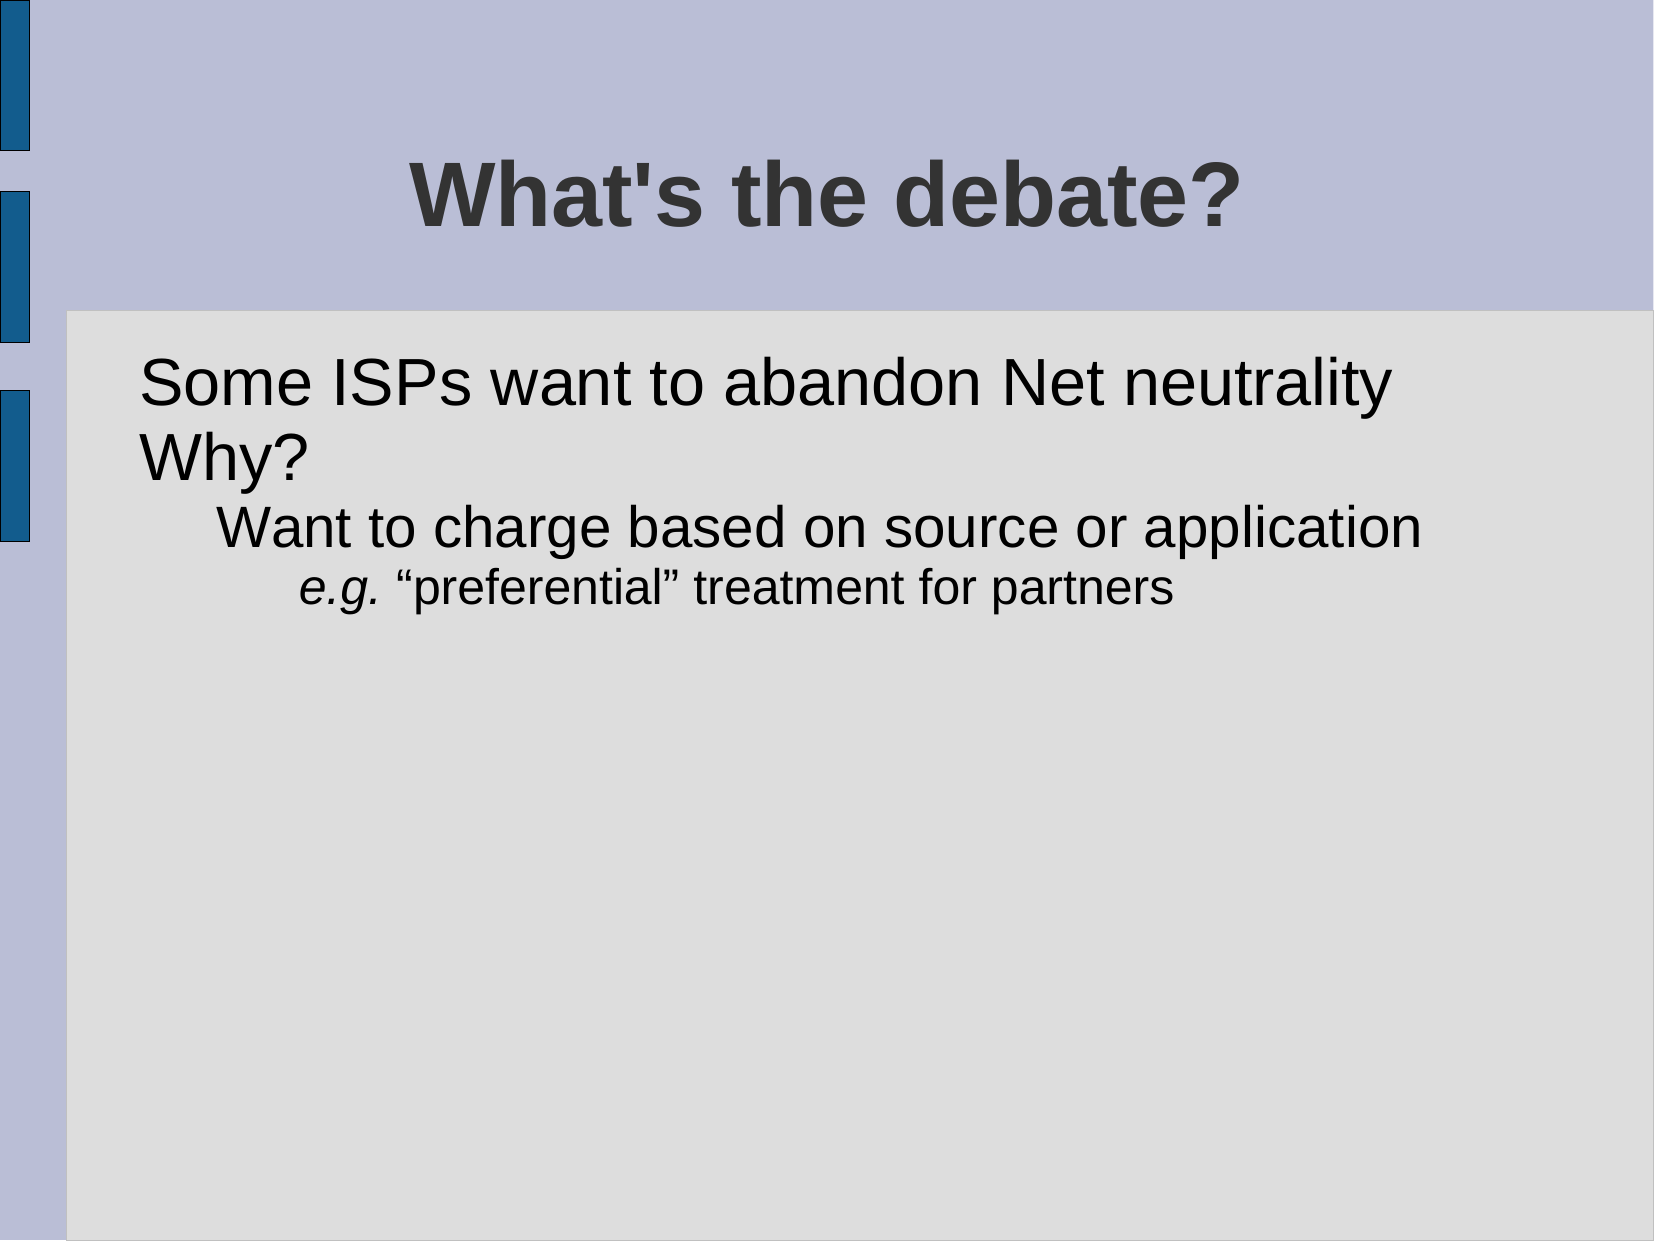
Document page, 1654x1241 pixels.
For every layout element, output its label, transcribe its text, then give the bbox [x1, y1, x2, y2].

title What's the debate? [121, 91, 1534, 299]
list Some ISPs want to abandon Net neutrality Why? Want to charge based on source or application e.g. “preferential” treatment for partners [121, 344, 1534, 1127]
